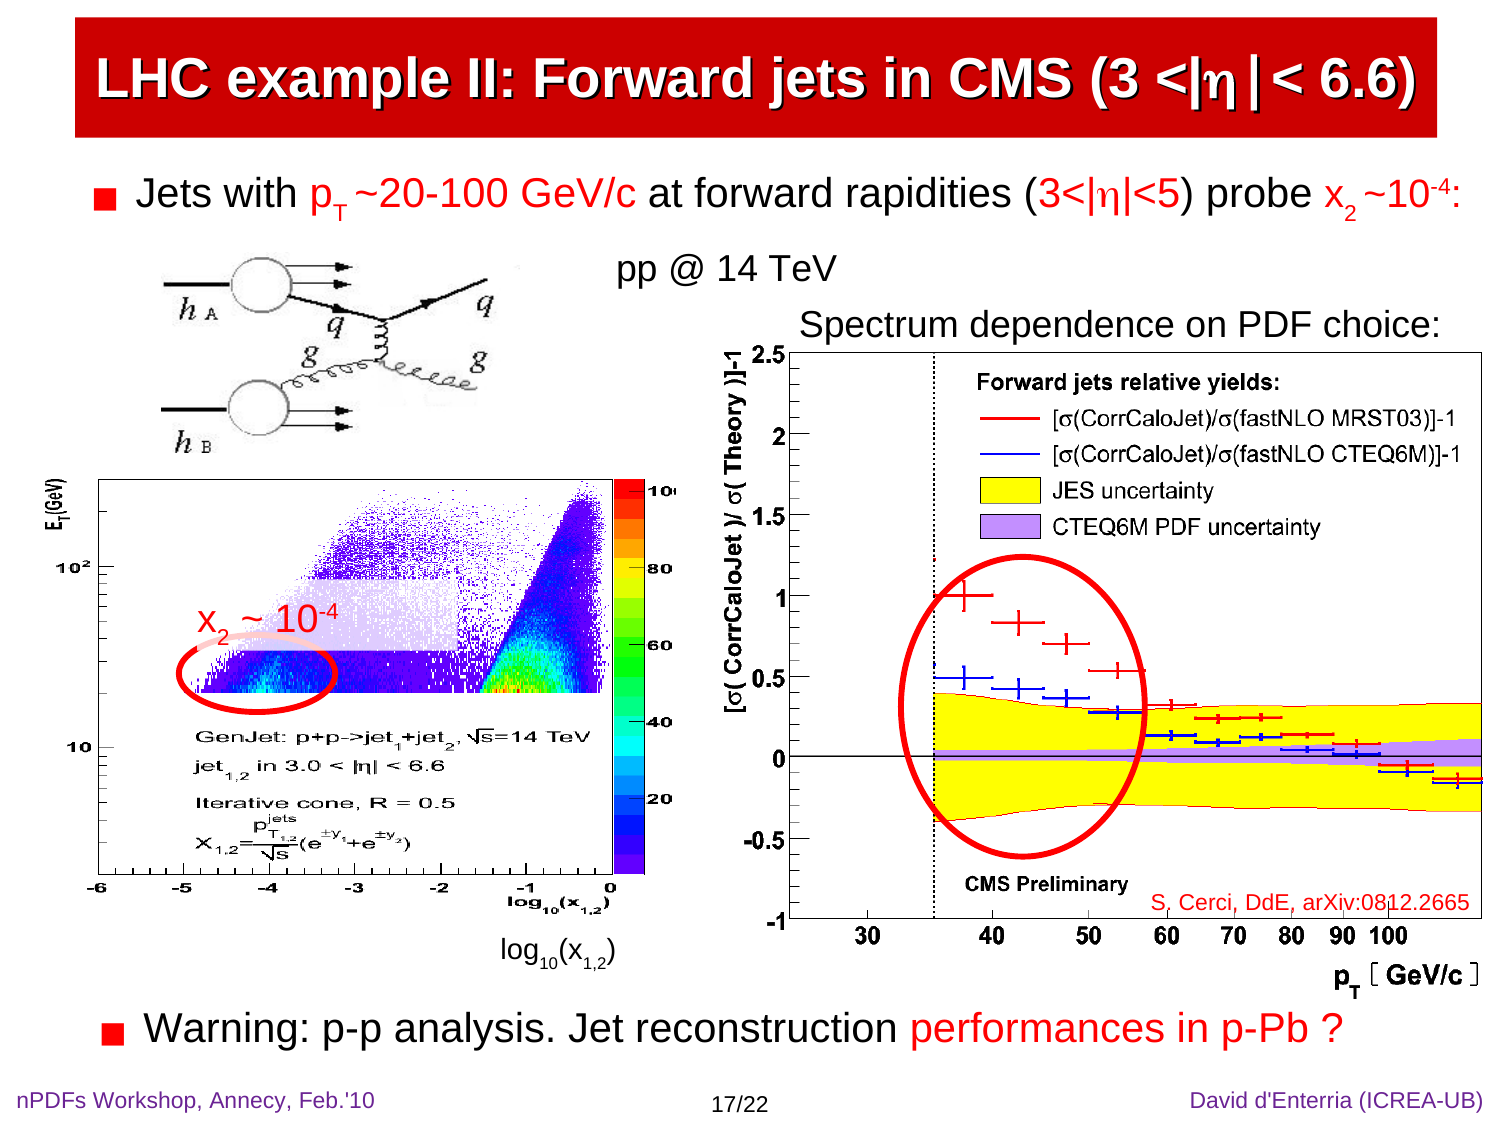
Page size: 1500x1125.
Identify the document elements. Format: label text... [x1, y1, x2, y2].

text_box Spectrum dependence on PDF choice: [798, 300, 1461, 368]
picture [45, 479, 676, 915]
picture [161, 252, 520, 453]
text_box S. Cerci, DdE, arXiv:0812.2665 [1150, 888, 1481, 914]
title LHC example II: Forward jets in CMS (3 <|h|< 6.6) [75, 17, 1438, 138]
text_box ■ Warning: p-p analysis. Jet reconstruction performances in p-Pb ? [87, 1001, 1500, 1063]
text_box pp @ 14 TeV [616, 244, 838, 301]
list ■ Jets with pT ~20-100 GeV/c at forward rapidities (3<||<5) probe x2 ~10-4: [79, 166, 1477, 241]
picture [710, 342, 1495, 1001]
text_box x2 ~ 10-4 [197, 579, 456, 634]
text_box log10(x1,2)‏ [500, 925, 632, 981]
